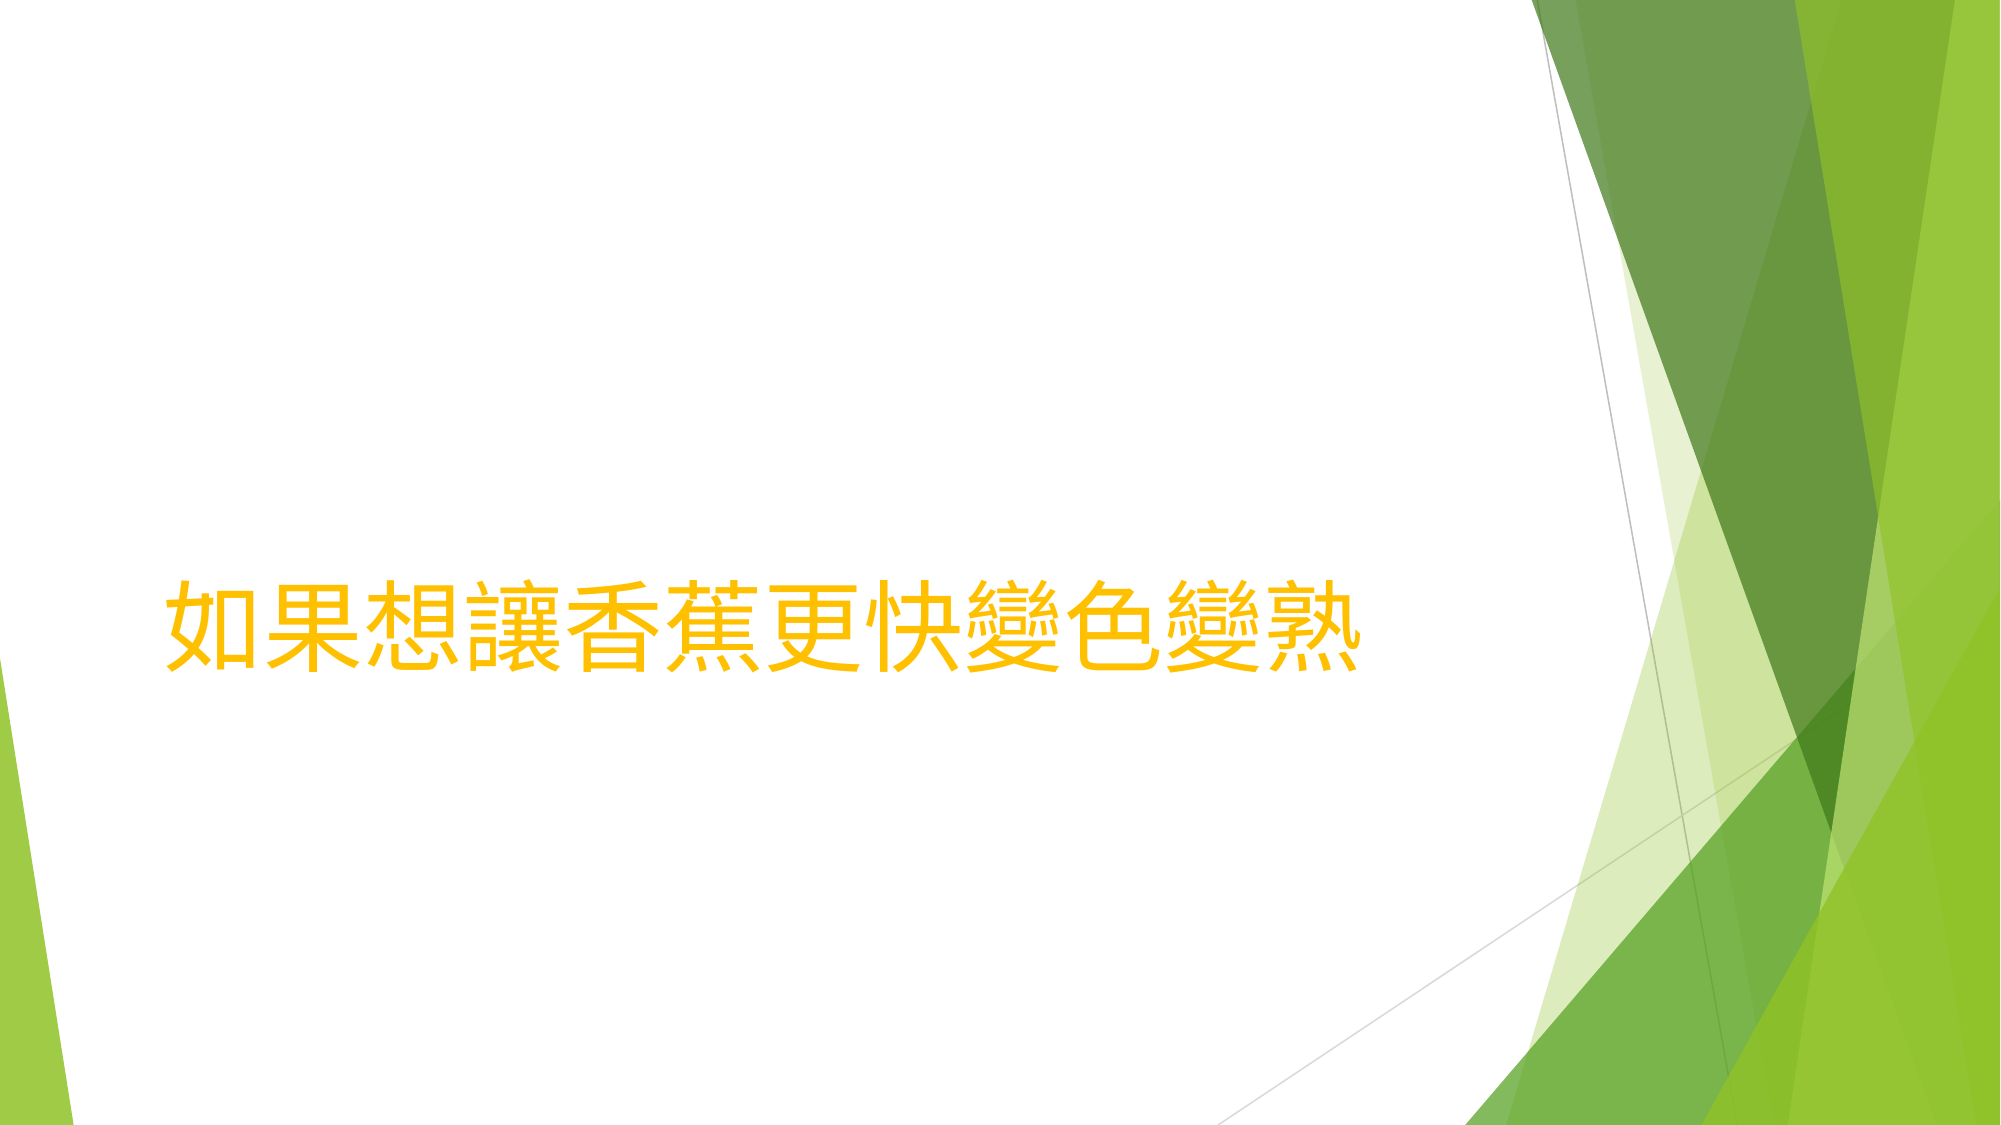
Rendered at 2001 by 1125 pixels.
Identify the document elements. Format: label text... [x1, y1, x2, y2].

text_box 如果想讓香蕉更快變色變熟 [148, 557, 1559, 858]
